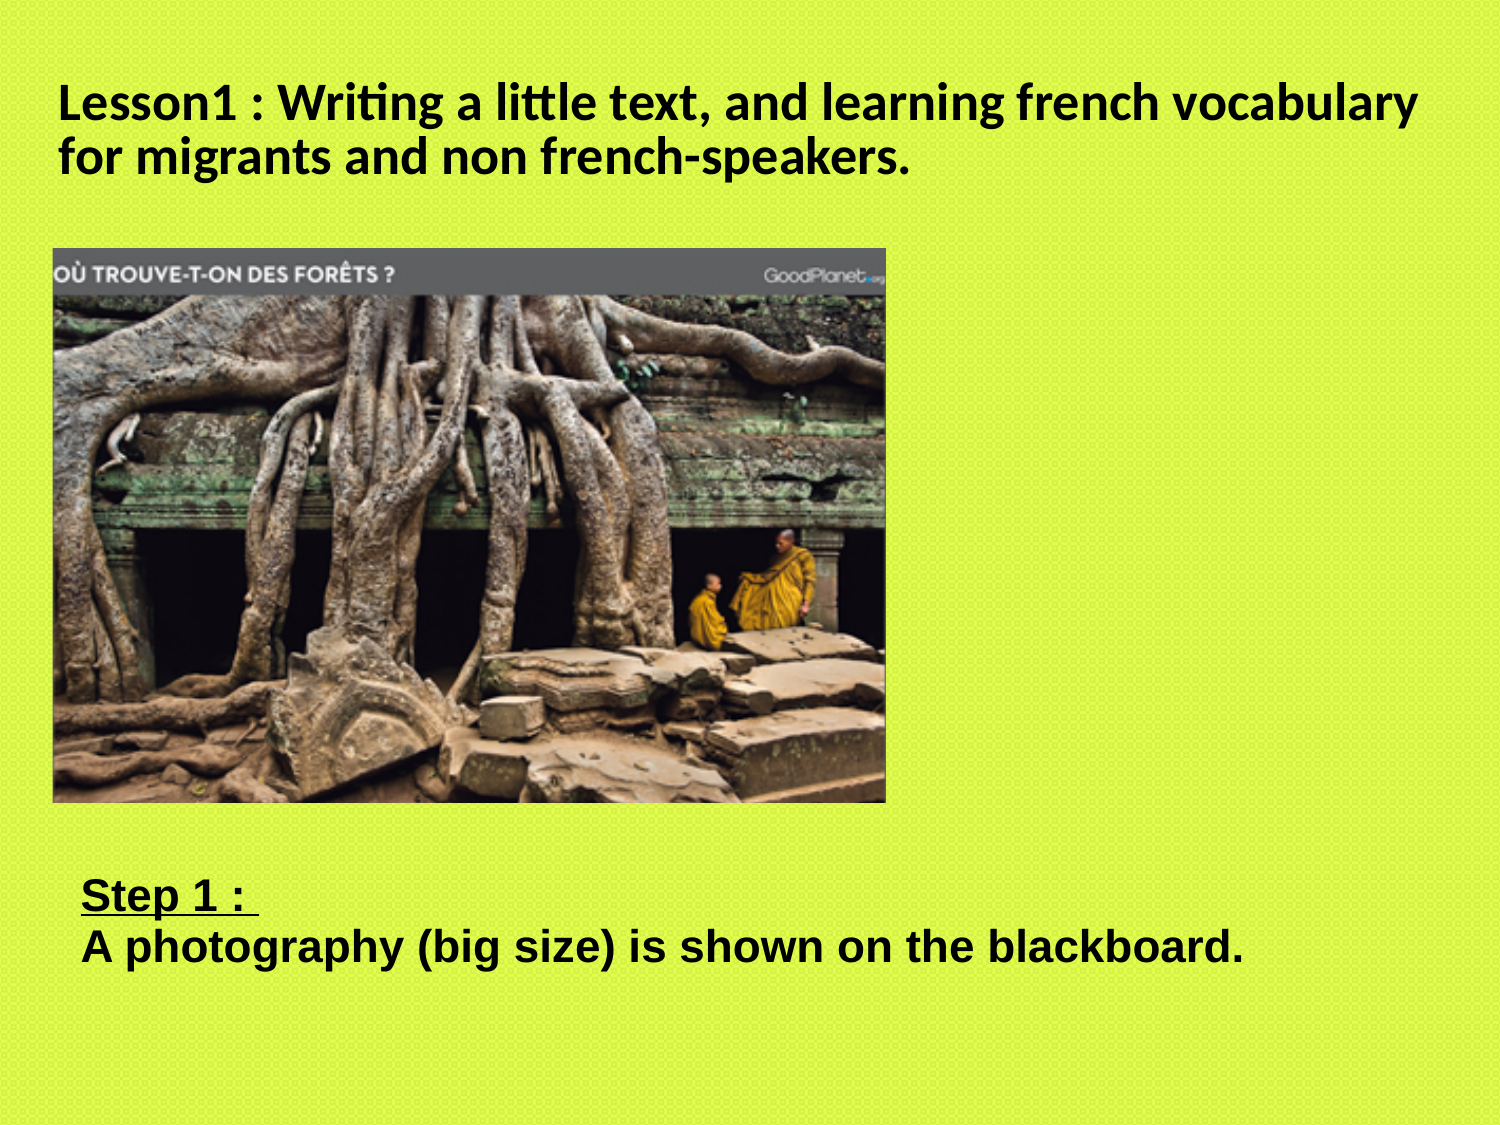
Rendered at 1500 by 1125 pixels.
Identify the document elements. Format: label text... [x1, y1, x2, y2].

title Lesson1 : Writing a little text, and learning french vocabulary for migrants and non french-speakers. [59, 34, 1441, 234]
text_box Step 1 : A photography (big size) is shown on the blackboard. [65, 862, 1323, 982]
chart [65, 225, 1435, 989]
picture [0, 0, 1500, 1125]
